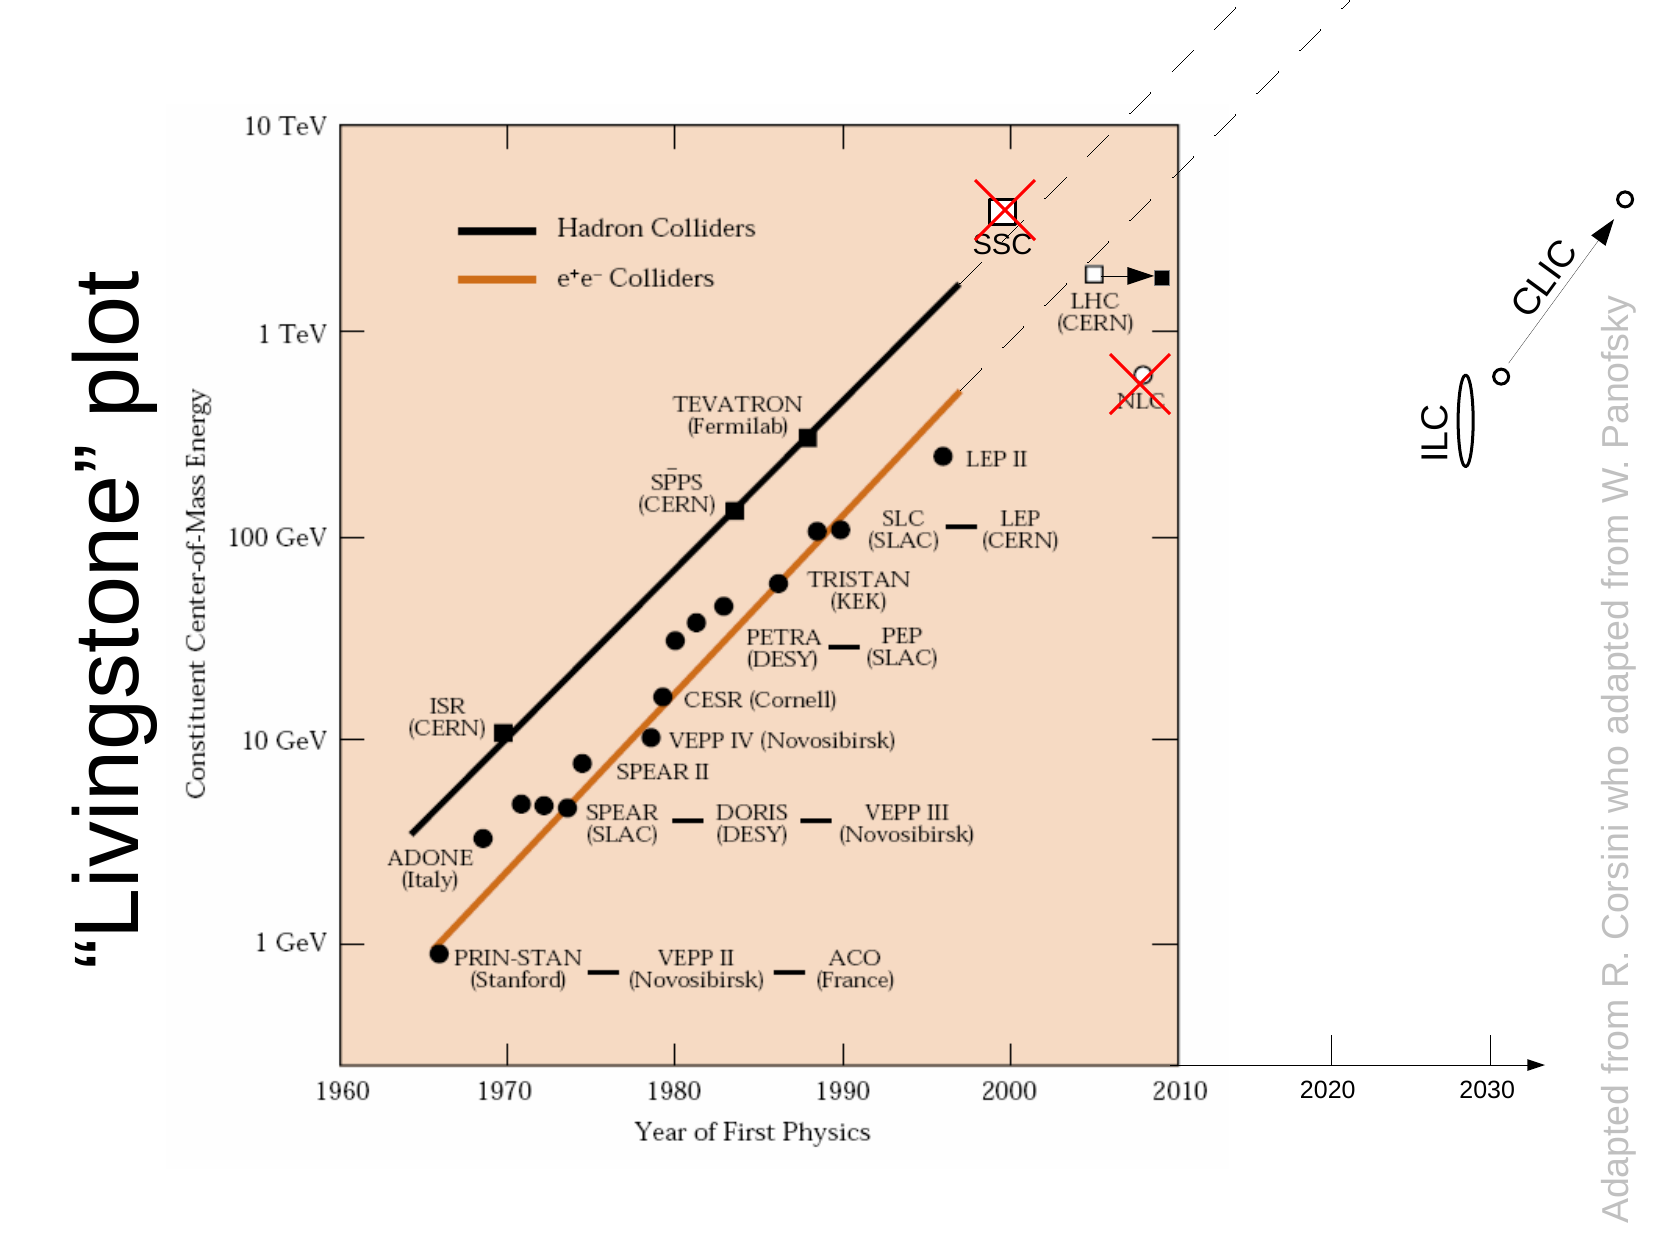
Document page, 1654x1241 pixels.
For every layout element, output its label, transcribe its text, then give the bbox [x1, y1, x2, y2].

text_box SSC [994, 214, 1016, 225]
text_box SSC [989, 199, 1001, 222]
text_box 2030 [1411, 1068, 1564, 1112]
text_box ILC [1405, 315, 1463, 552]
text_box [1154, 270, 1170, 286]
picture [166, 104, 1229, 1169]
text_box SSC [998, 199, 1012, 206]
text_box Adapted from R. Corsini who adapted from W. Panofsky [1586, 230, 1644, 1239]
text_box 2020 [1252, 1068, 1404, 1112]
title “Livingstone” plot [2, 0, 211, 1241]
text_box SSC [1009, 203, 1016, 217]
